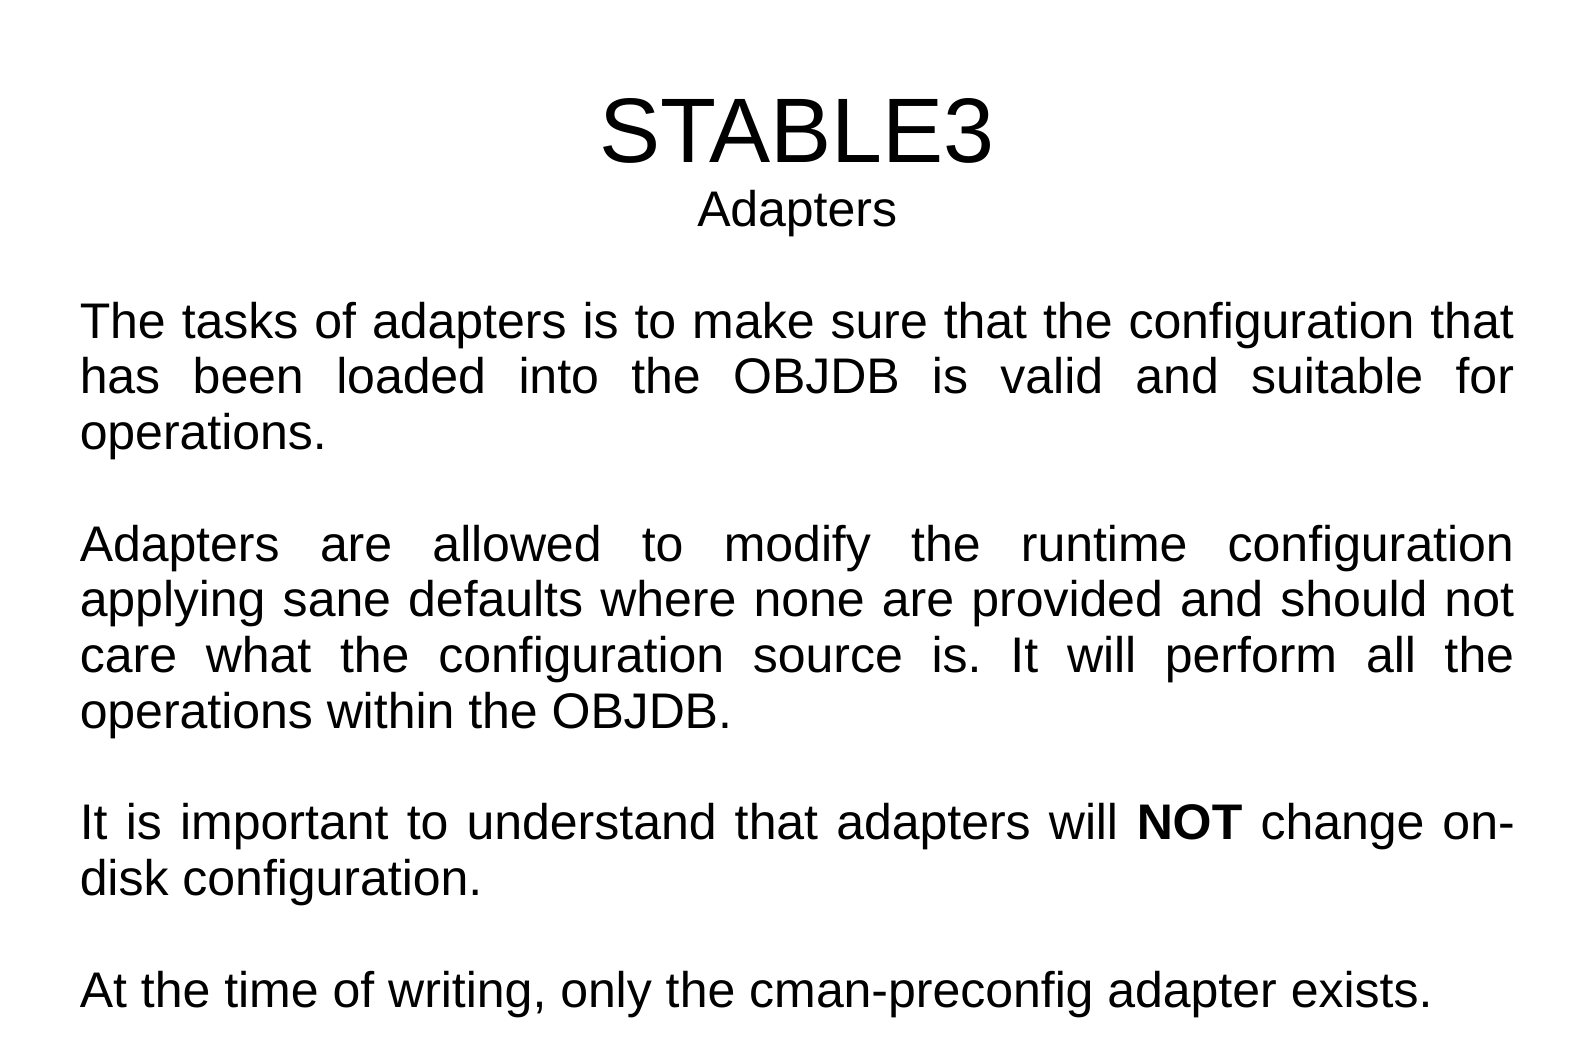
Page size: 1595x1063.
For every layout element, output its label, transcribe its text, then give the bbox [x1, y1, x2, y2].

subtitle Adapters The tasks of adapters is to make sure that the configuration that has been loaded into the OBJDB is valid and suitable for operations. Adapters are allowed to modify the runtime configuration applying sane defaults where none are provided and should not care what the configuration source is. It will perform all the operations within the OBJDB. It is important to understand that adapters will NOT change on-disk configuration. At the time of writing, only the cman-preconfig adapter exists. [79, 180, 1515, 1019]
title STABLE3 [79, 49, 1515, 180]
